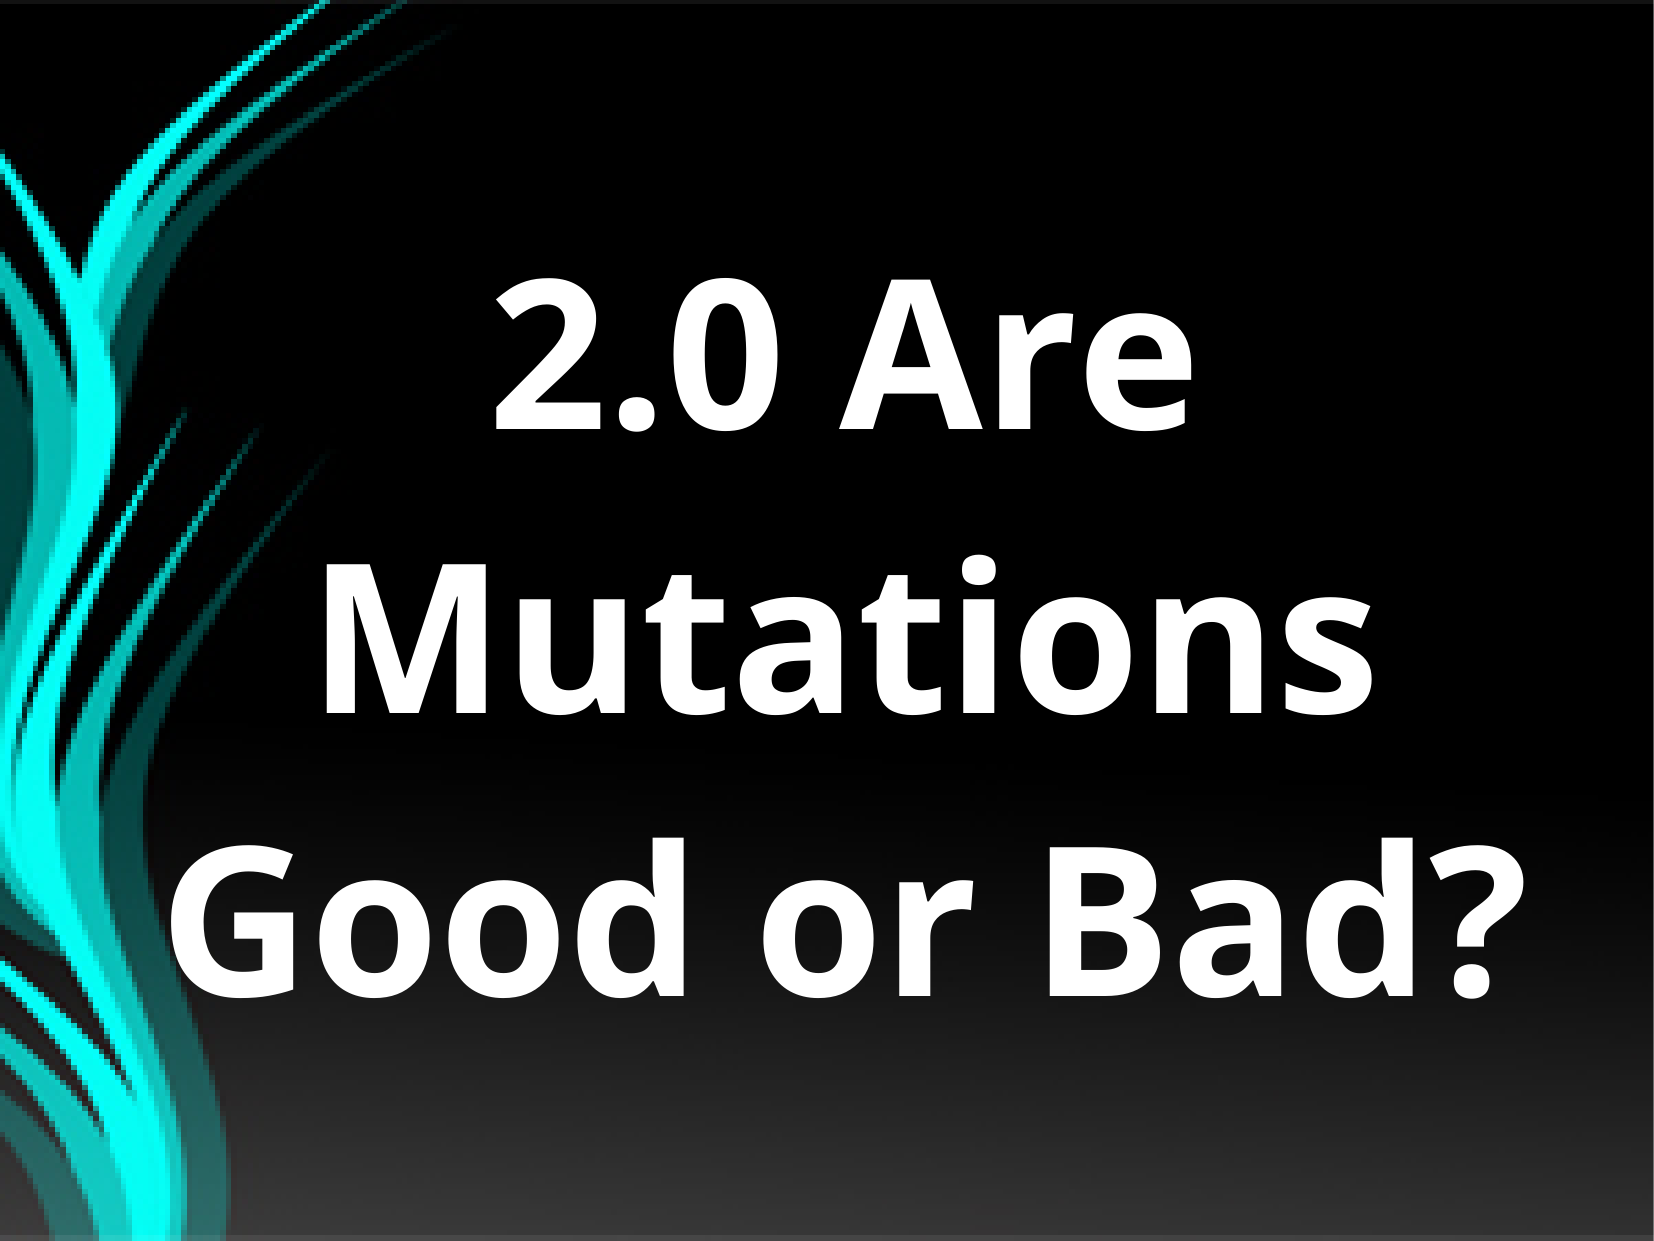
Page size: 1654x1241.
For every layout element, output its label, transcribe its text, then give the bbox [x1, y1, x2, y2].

subtitle 2.0 Are Mutations Good or Bad? [118, 268, 1571, 996]
picture [0, 0, 1654, 1241]
